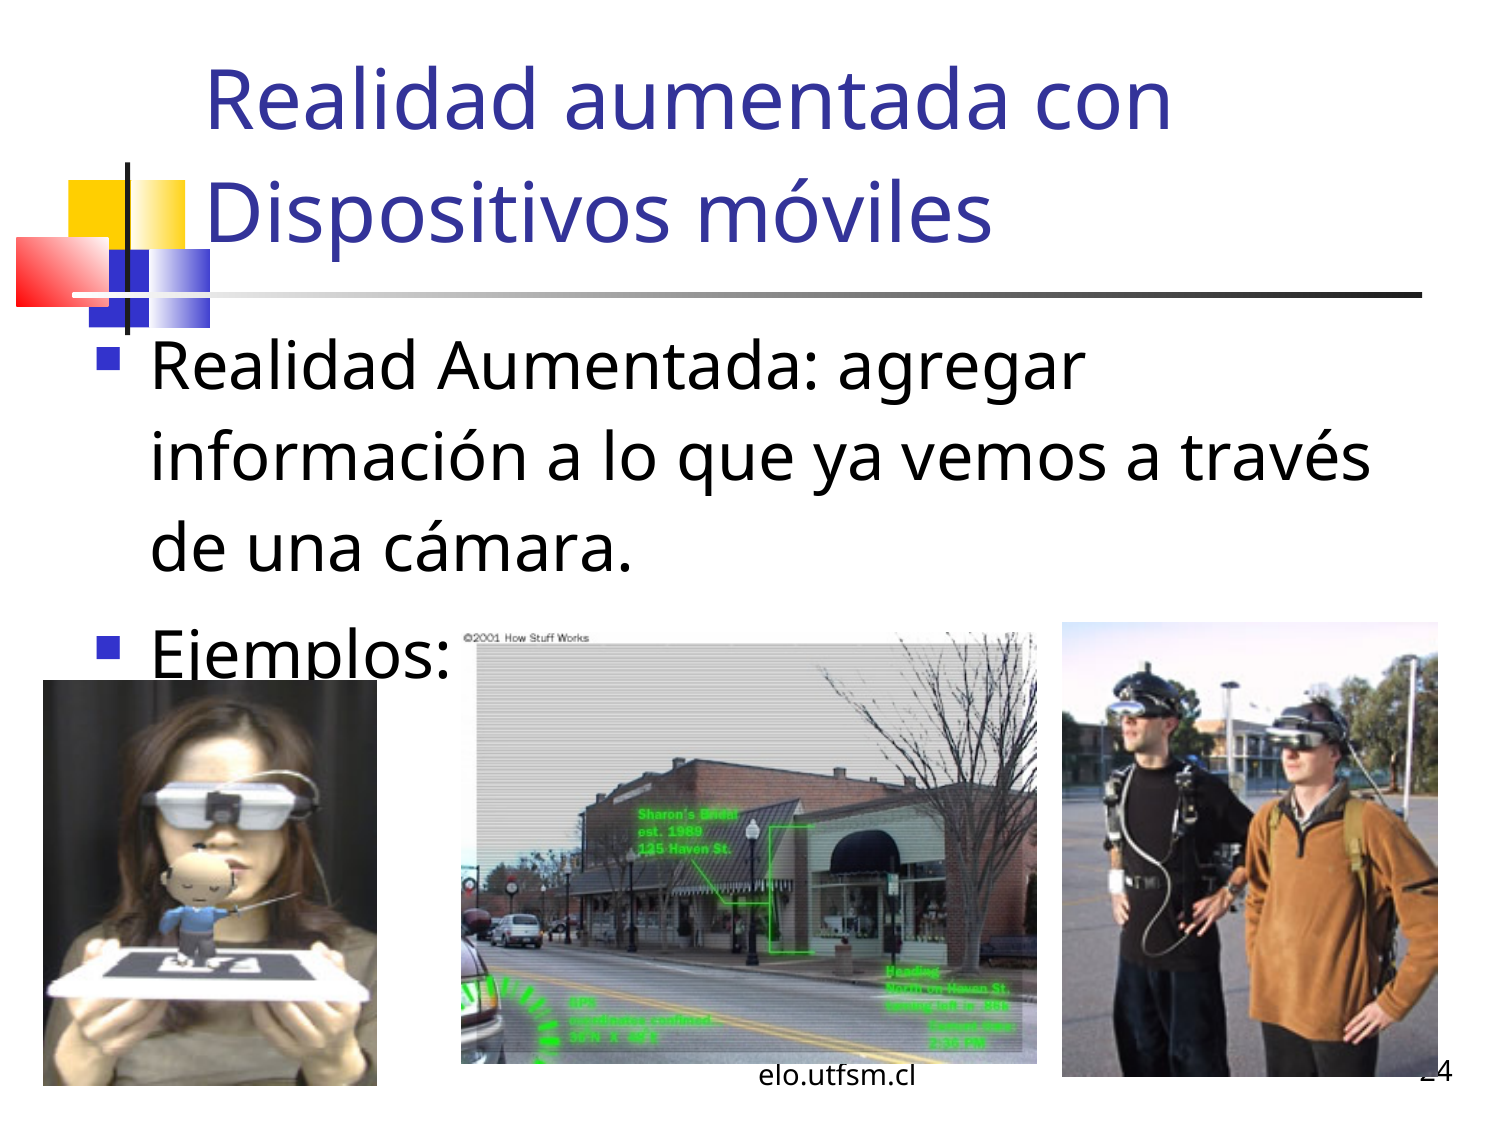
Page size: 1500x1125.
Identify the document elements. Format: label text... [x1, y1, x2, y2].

text_box elo.utfsm.cl [599, 1024, 1075, 1100]
title Realidad aumentada con Dispositivos móviles [188, 35, 1269, 276]
picture [43, 680, 377, 1086]
picture [1062, 622, 1438, 1077]
list Realidad Aumentada: agregar información a lo que ya vemos a través de una cámara. Ejemplos: [78, 310, 1461, 986]
text_box <number> [1155, 1024, 1468, 1100]
picture [461, 632, 1037, 1065]
